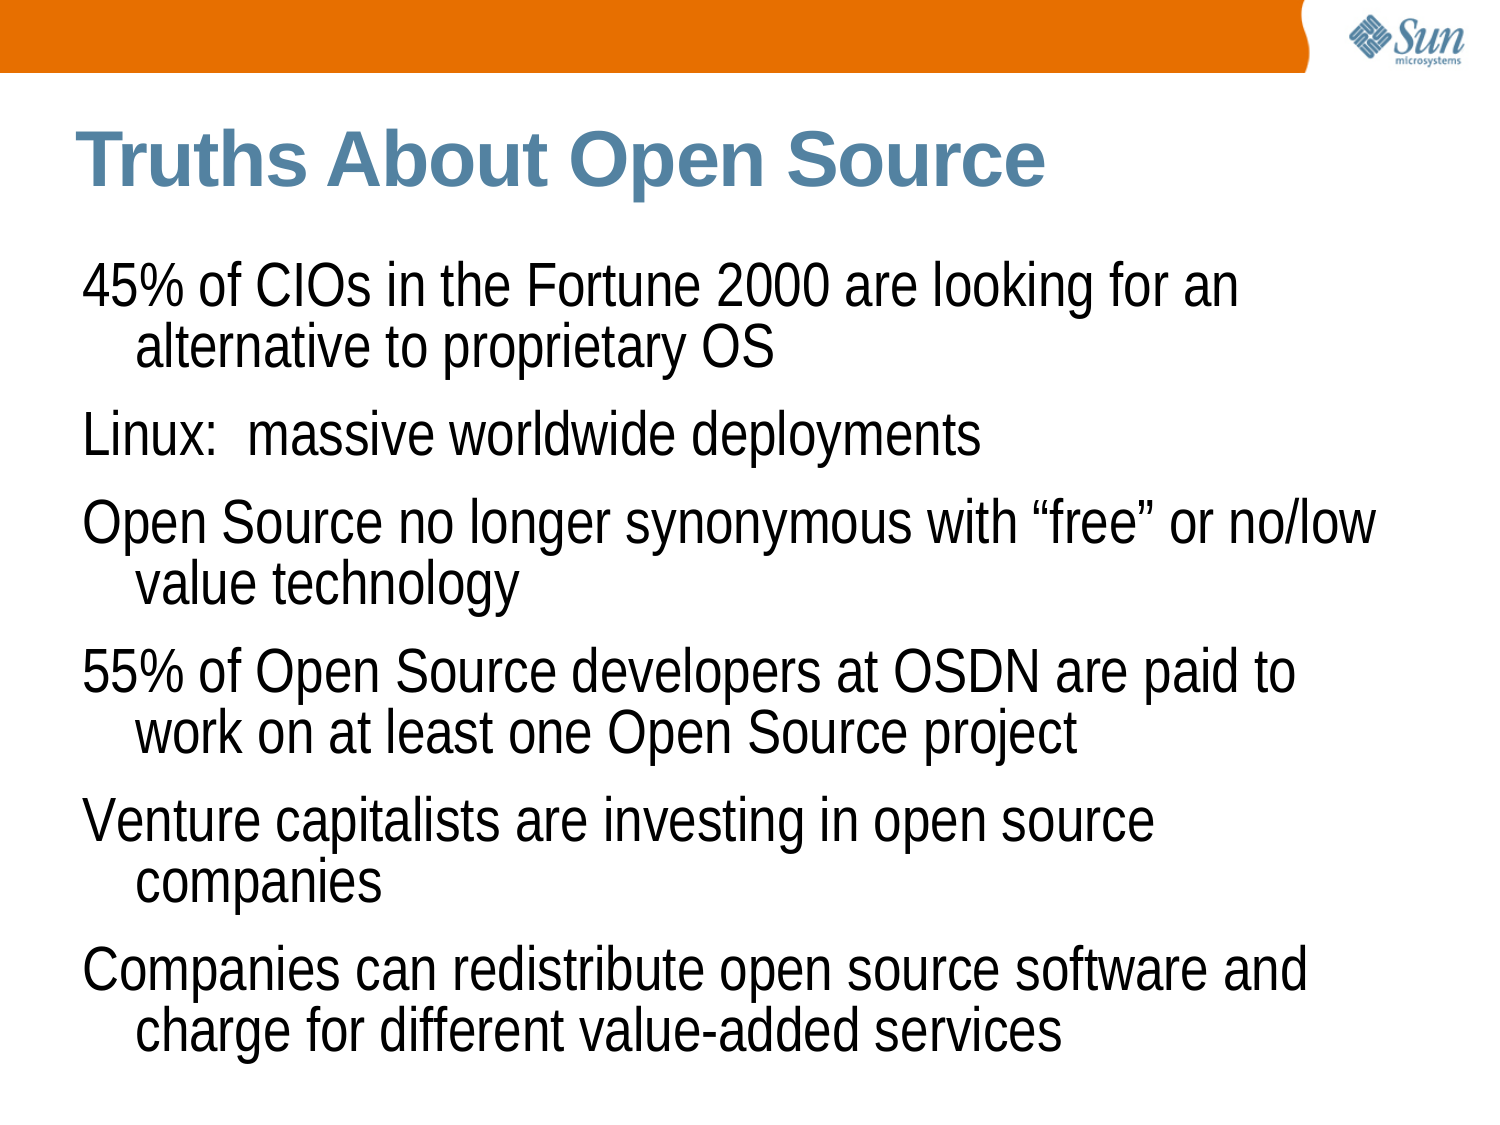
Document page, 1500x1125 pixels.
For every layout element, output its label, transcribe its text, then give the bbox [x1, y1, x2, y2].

picture [0, 0, 1500, 73]
list 45% of CIOs in the Fortune 2000 are looking for an alternative to proprietary OS Linux: massive worldwide deployments Open Source no longer synonymous with “free” or no/low value technology 55% of Open Source developers at OSDN are paid to work on at least one Open Source project Venture capitalists are investing in open source companies Companies can redistribute open source software and charge for different value-added services [64, 258, 1401, 1067]
title Truths About Open Source [75, 123, 1437, 227]
